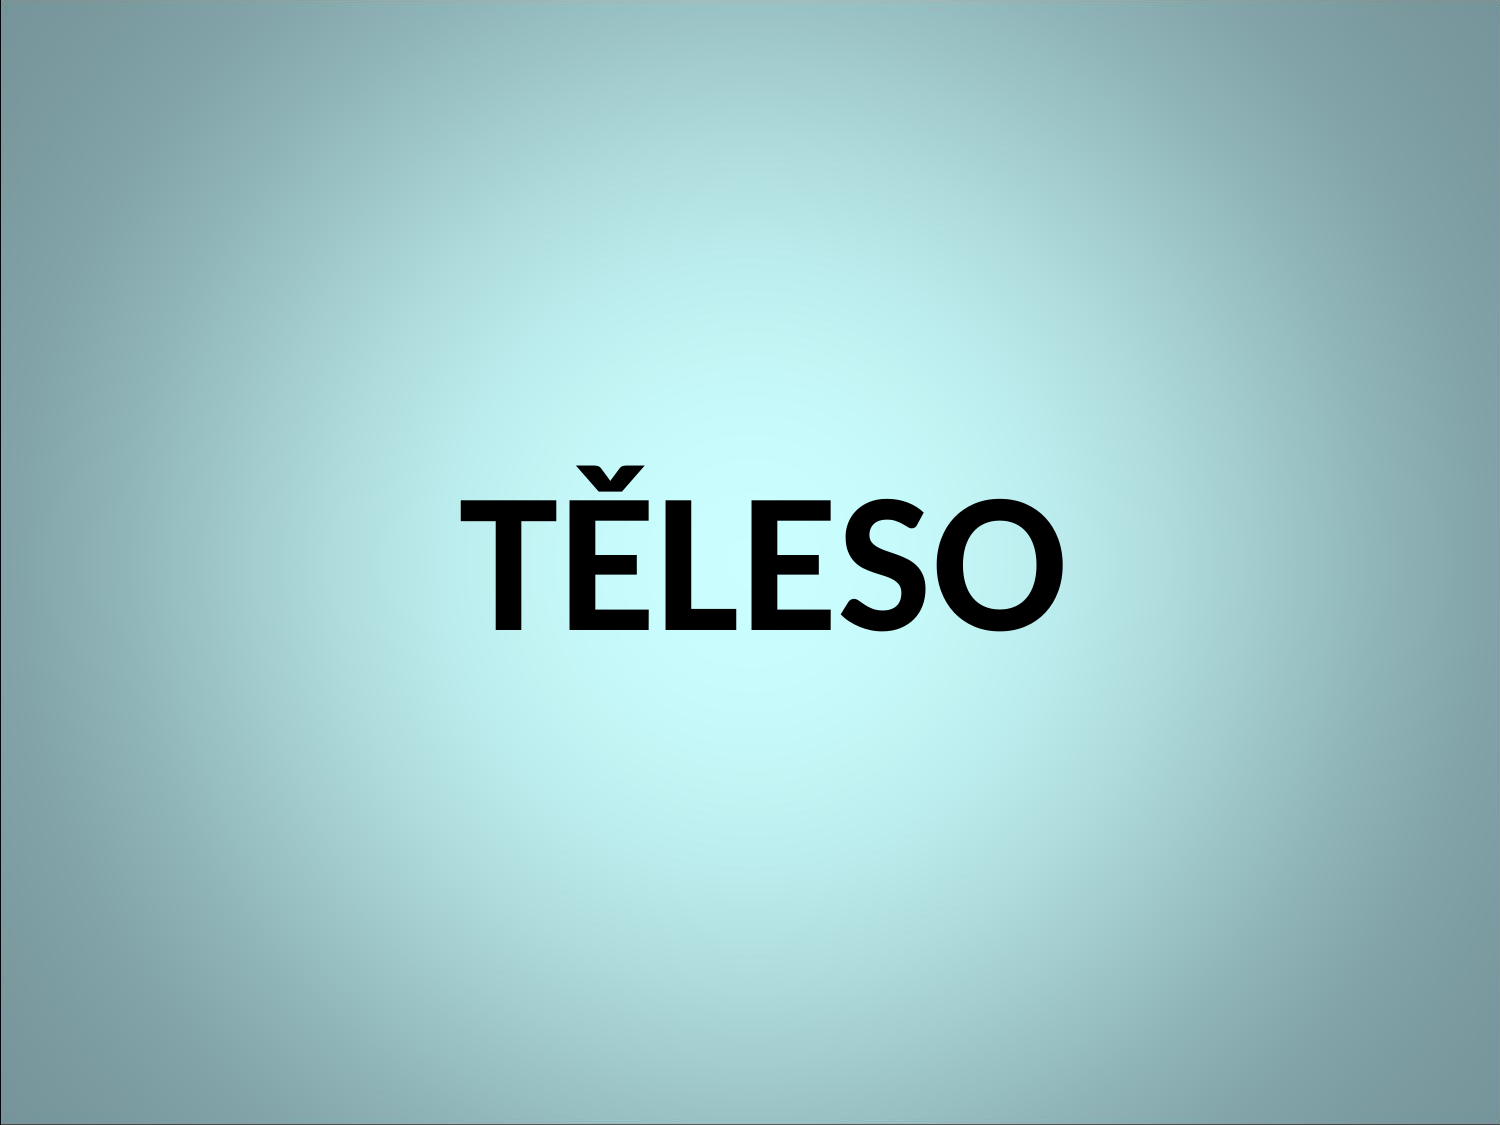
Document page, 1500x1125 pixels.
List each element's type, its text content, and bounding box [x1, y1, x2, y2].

title TĚLESO [88, 422, 1439, 678]
picture [0, 0, 1500, 1125]
